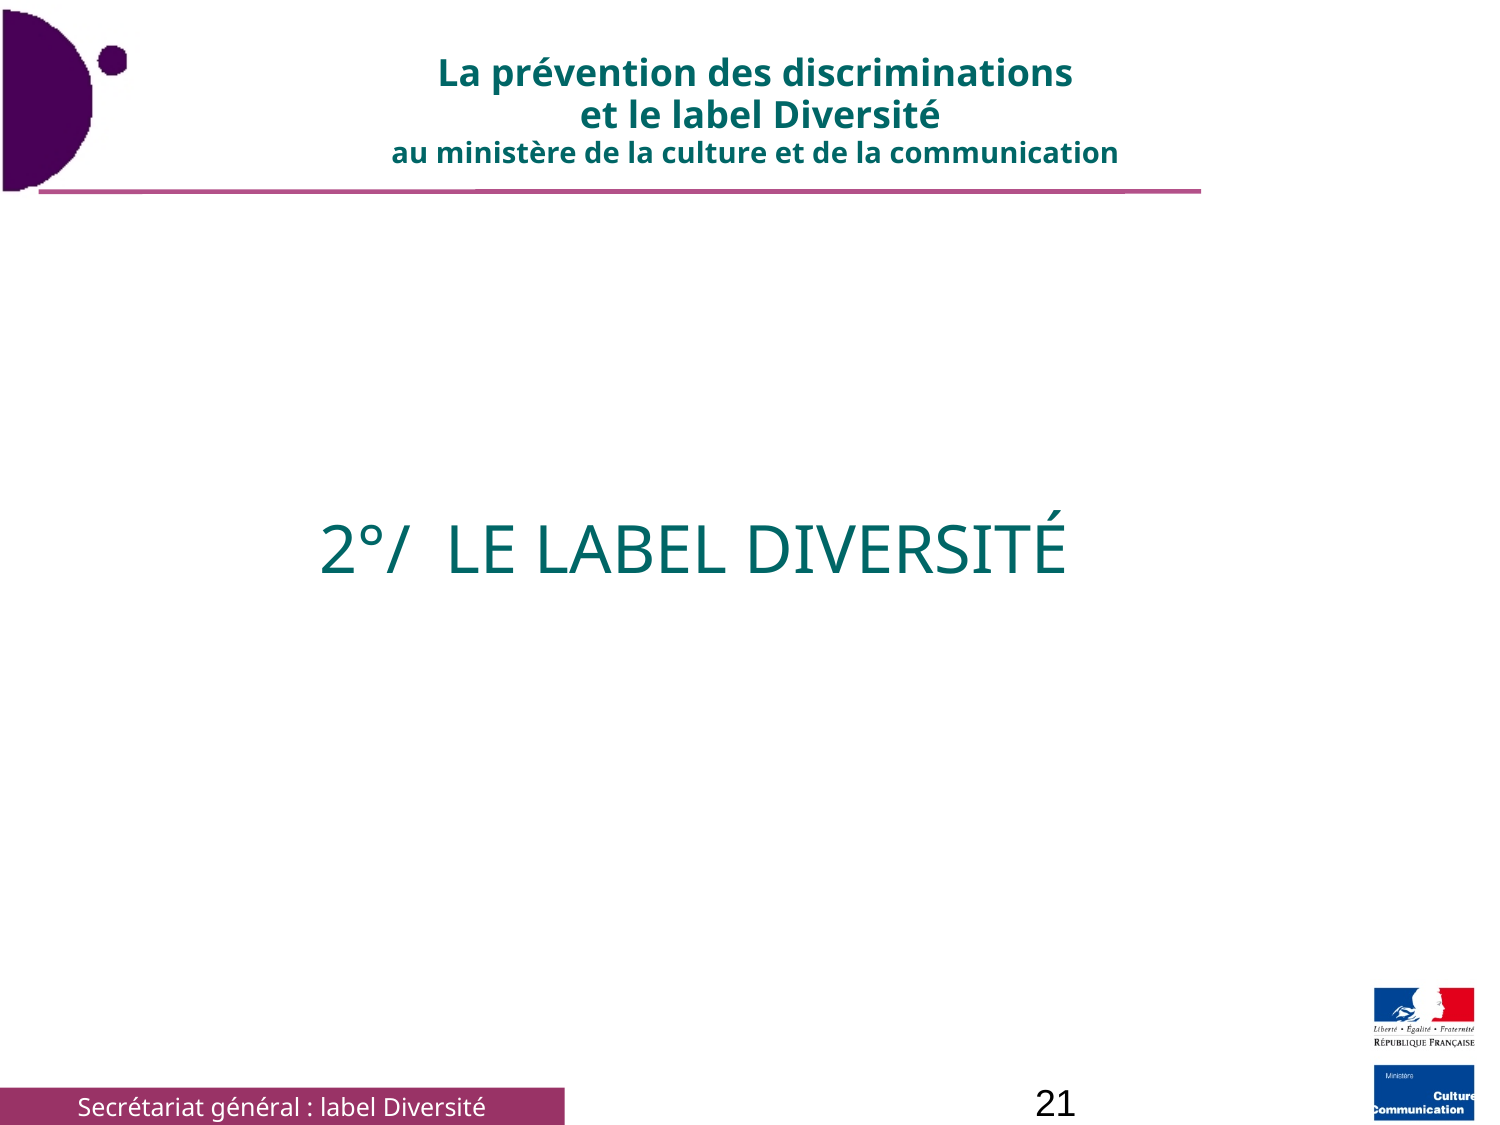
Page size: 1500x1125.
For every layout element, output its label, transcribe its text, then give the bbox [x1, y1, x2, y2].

text_box La prévention des discriminations et le label Diversité au ministère de la culture et de la communication [118, 41, 1394, 179]
picture [1370, 979, 1477, 1125]
text_box 2°/ LE LABEL DIVERSITÉ [59, 502, 1329, 596]
picture [0, 0, 149, 204]
text_box <numéro> [1020, 1071, 1370, 1125]
